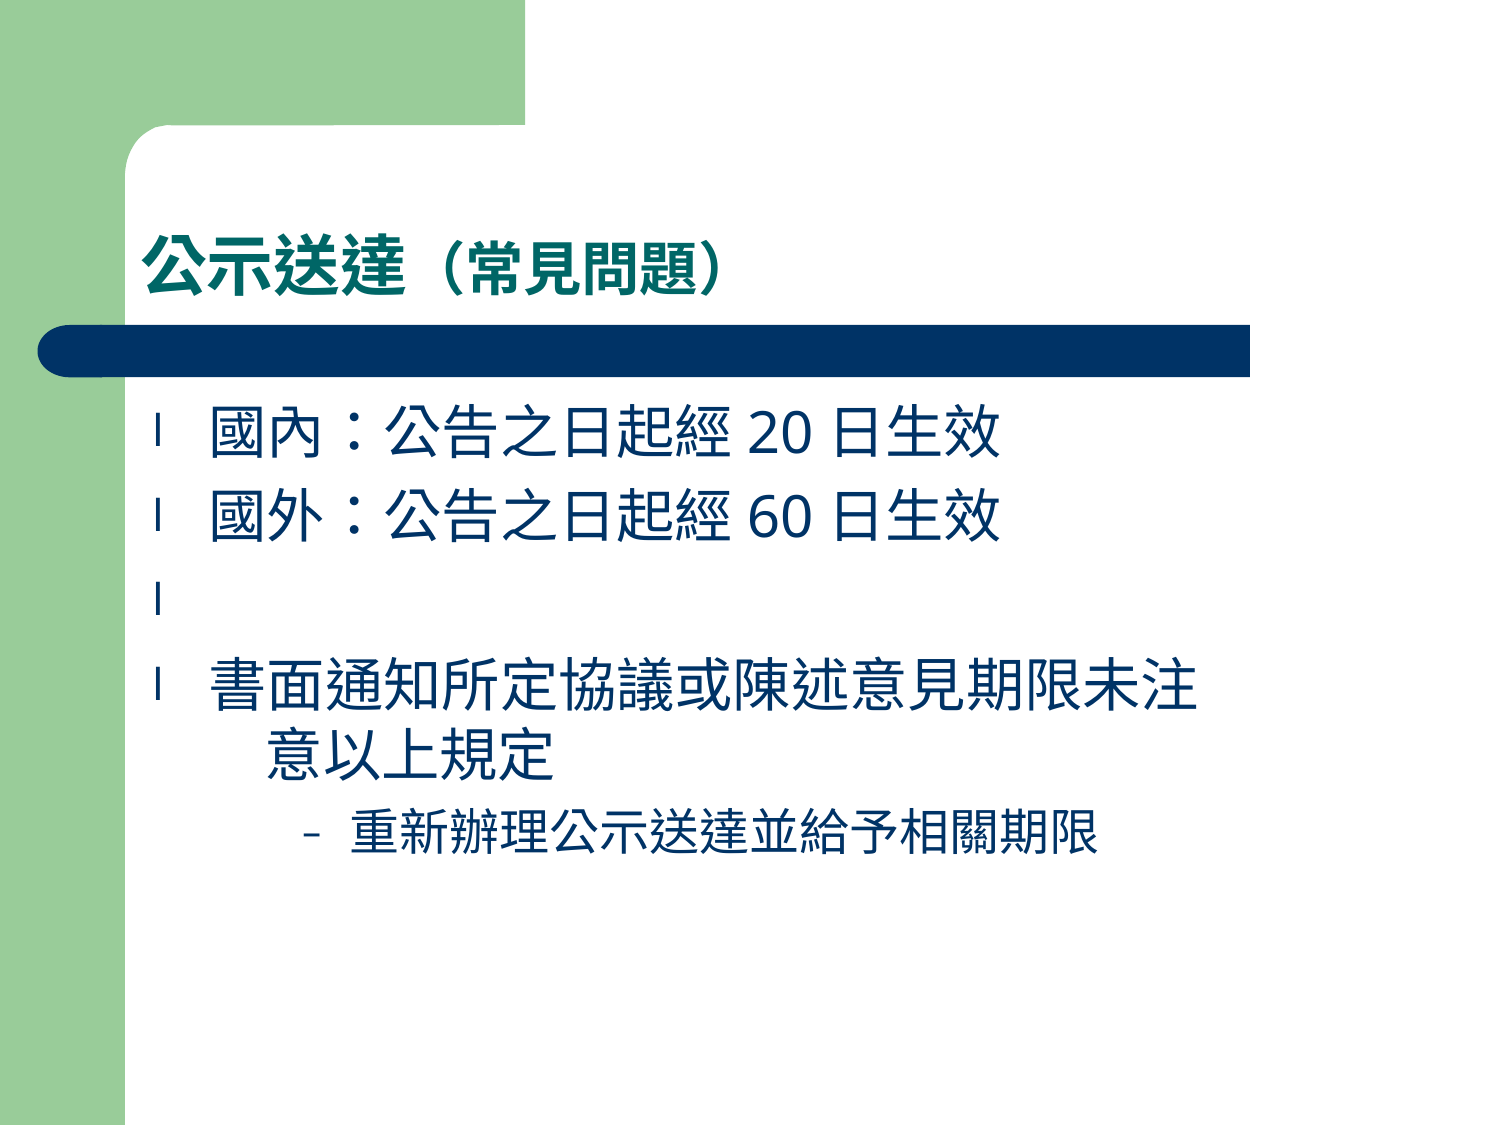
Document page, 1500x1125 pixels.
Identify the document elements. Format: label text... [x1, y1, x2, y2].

list 國內：公告之日起經20日生效 國外：公告之日起經60日生效 書面通知所定協議或陳述意見期限未注意以上規定 重新辦理公示送達並給予相關期限 [137, 387, 1247, 999]
title 公示送達（常見問題） [125, 125, 1426, 313]
